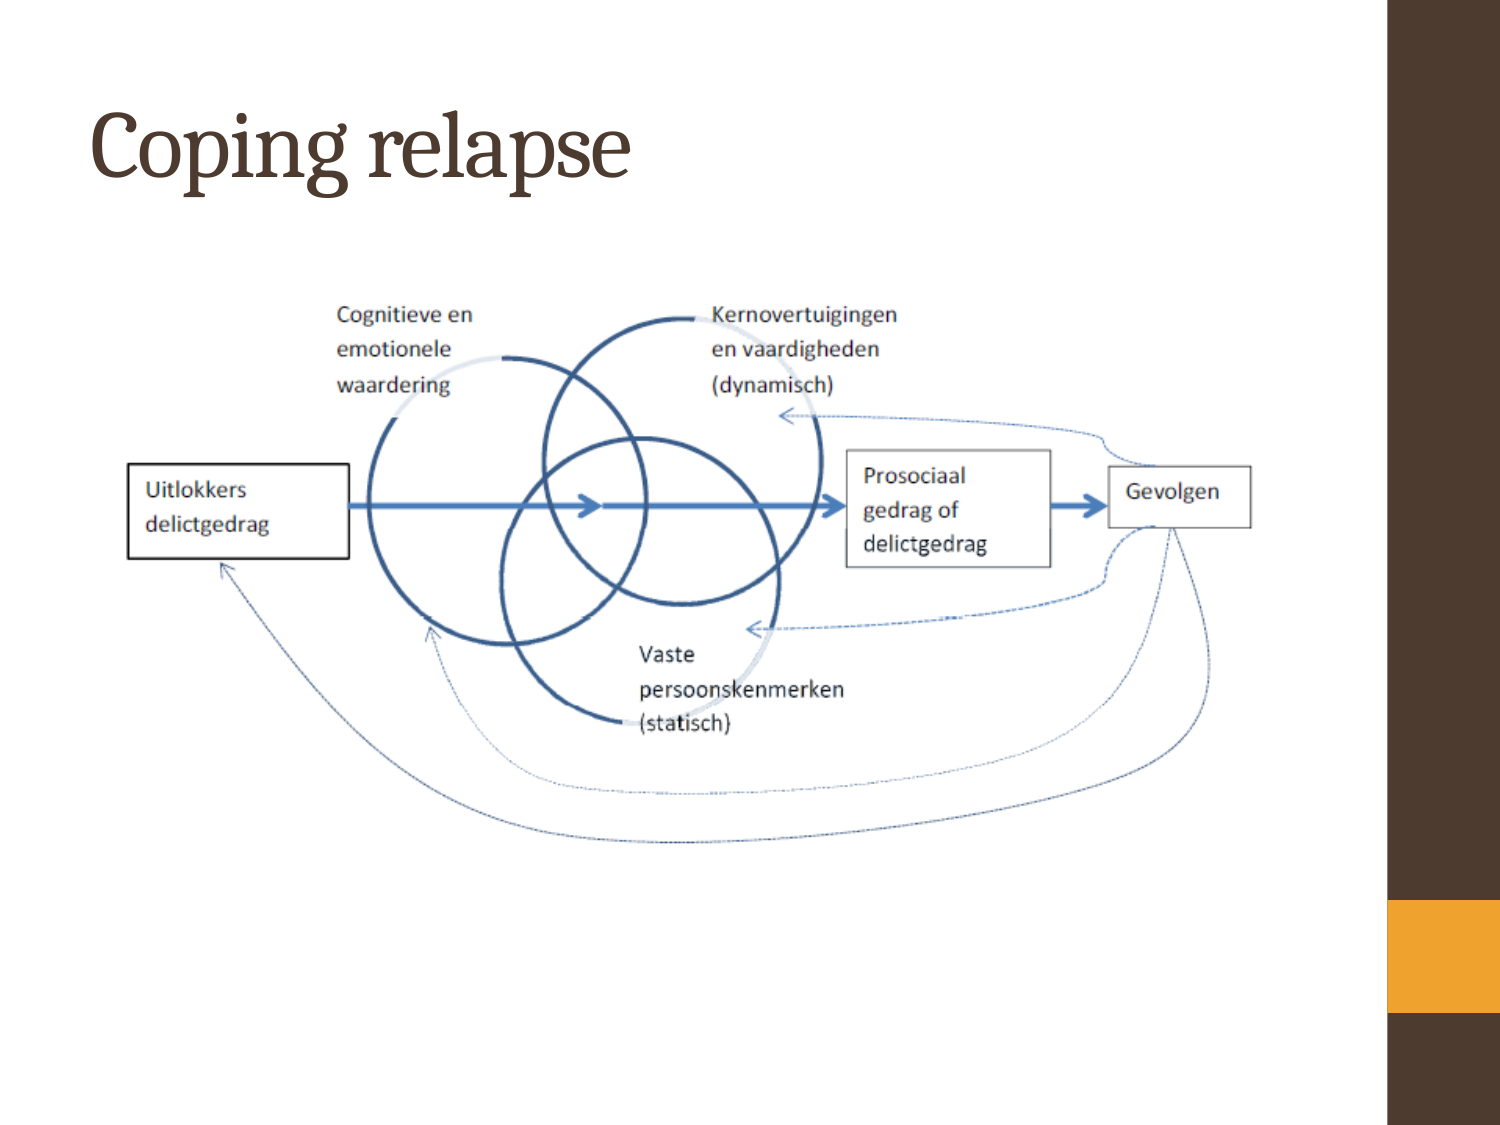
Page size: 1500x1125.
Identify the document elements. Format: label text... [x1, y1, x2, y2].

picture [64, 255, 1311, 856]
title Coping relapse [75, 45, 1326, 233]
